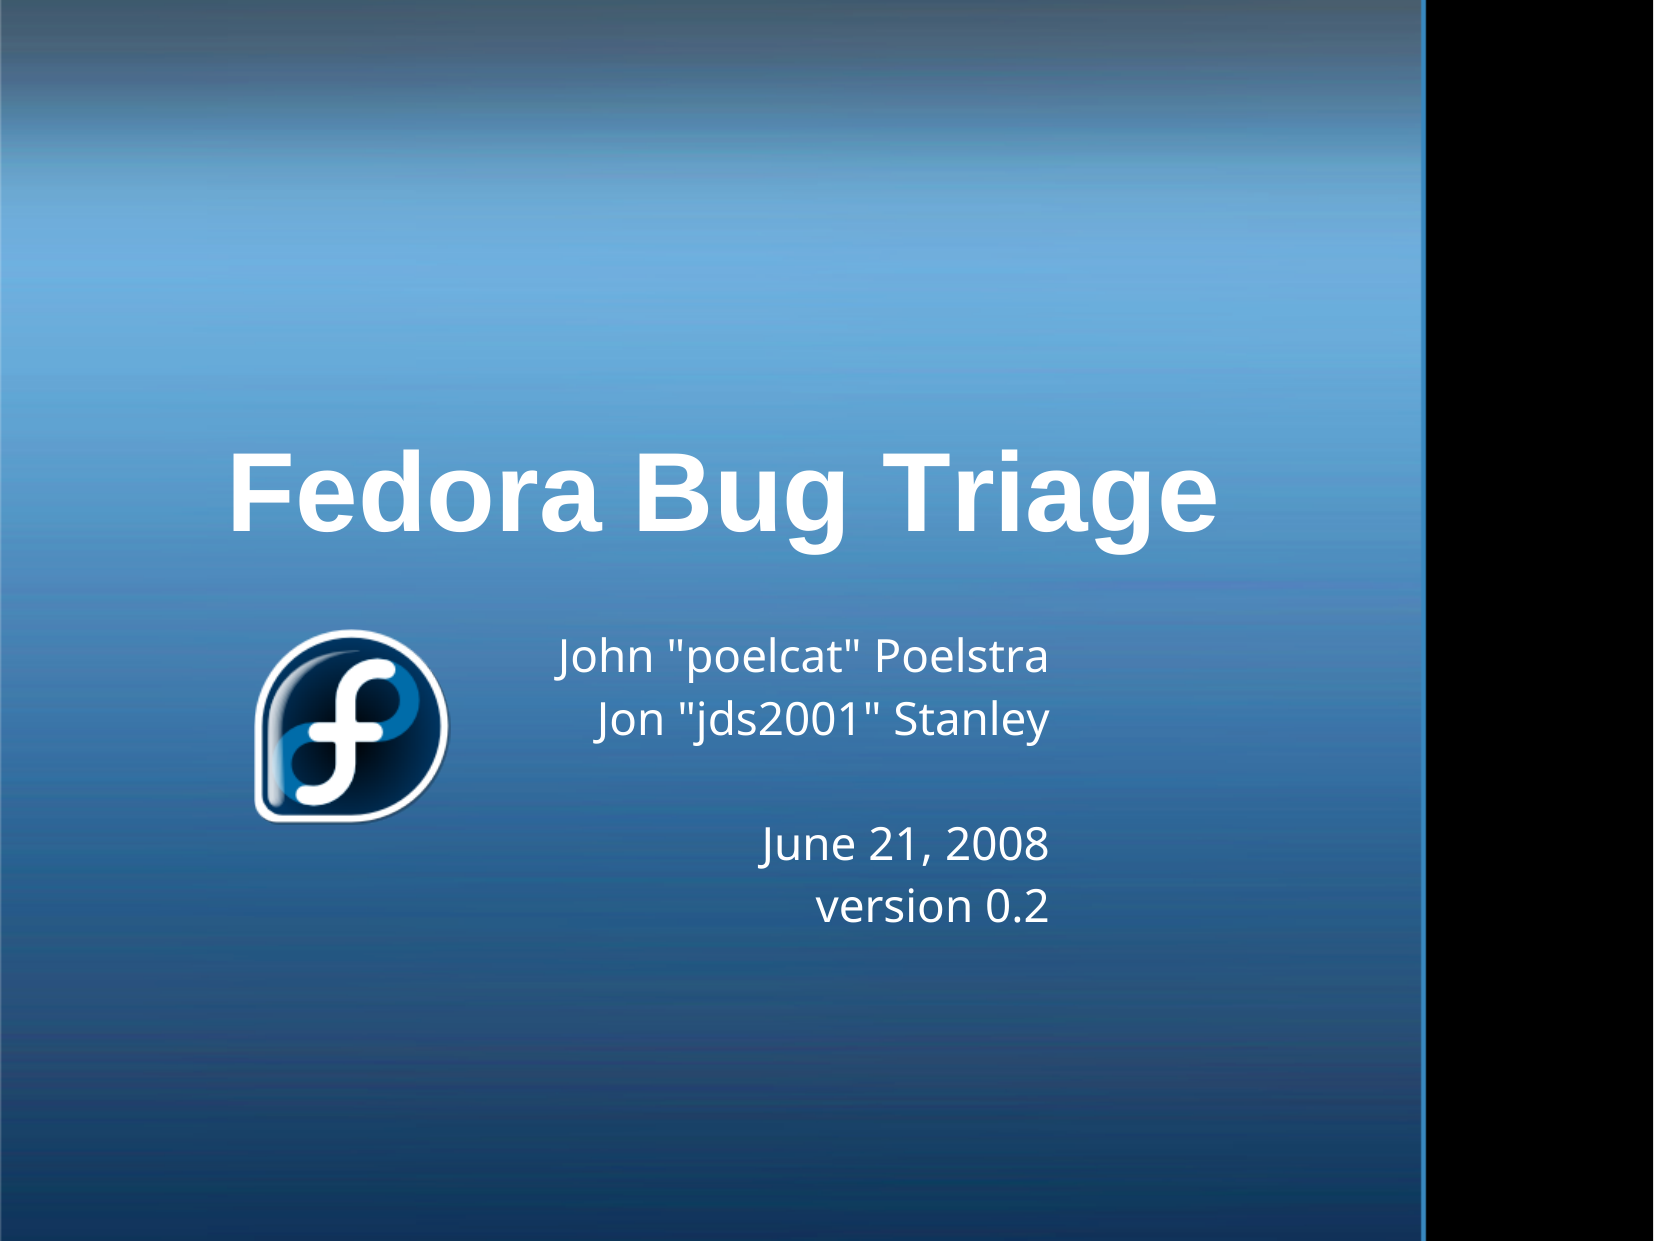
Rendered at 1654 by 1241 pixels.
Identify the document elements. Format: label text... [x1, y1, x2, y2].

title John "poelcat" Poelstra Jon "jds2001" Stanley June 21, 2008 version 0.2 [337, 546, 1051, 1013]
title Fedora Bug Triage [0, 388, 1448, 597]
picture [0, 0, 1654, 1241]
